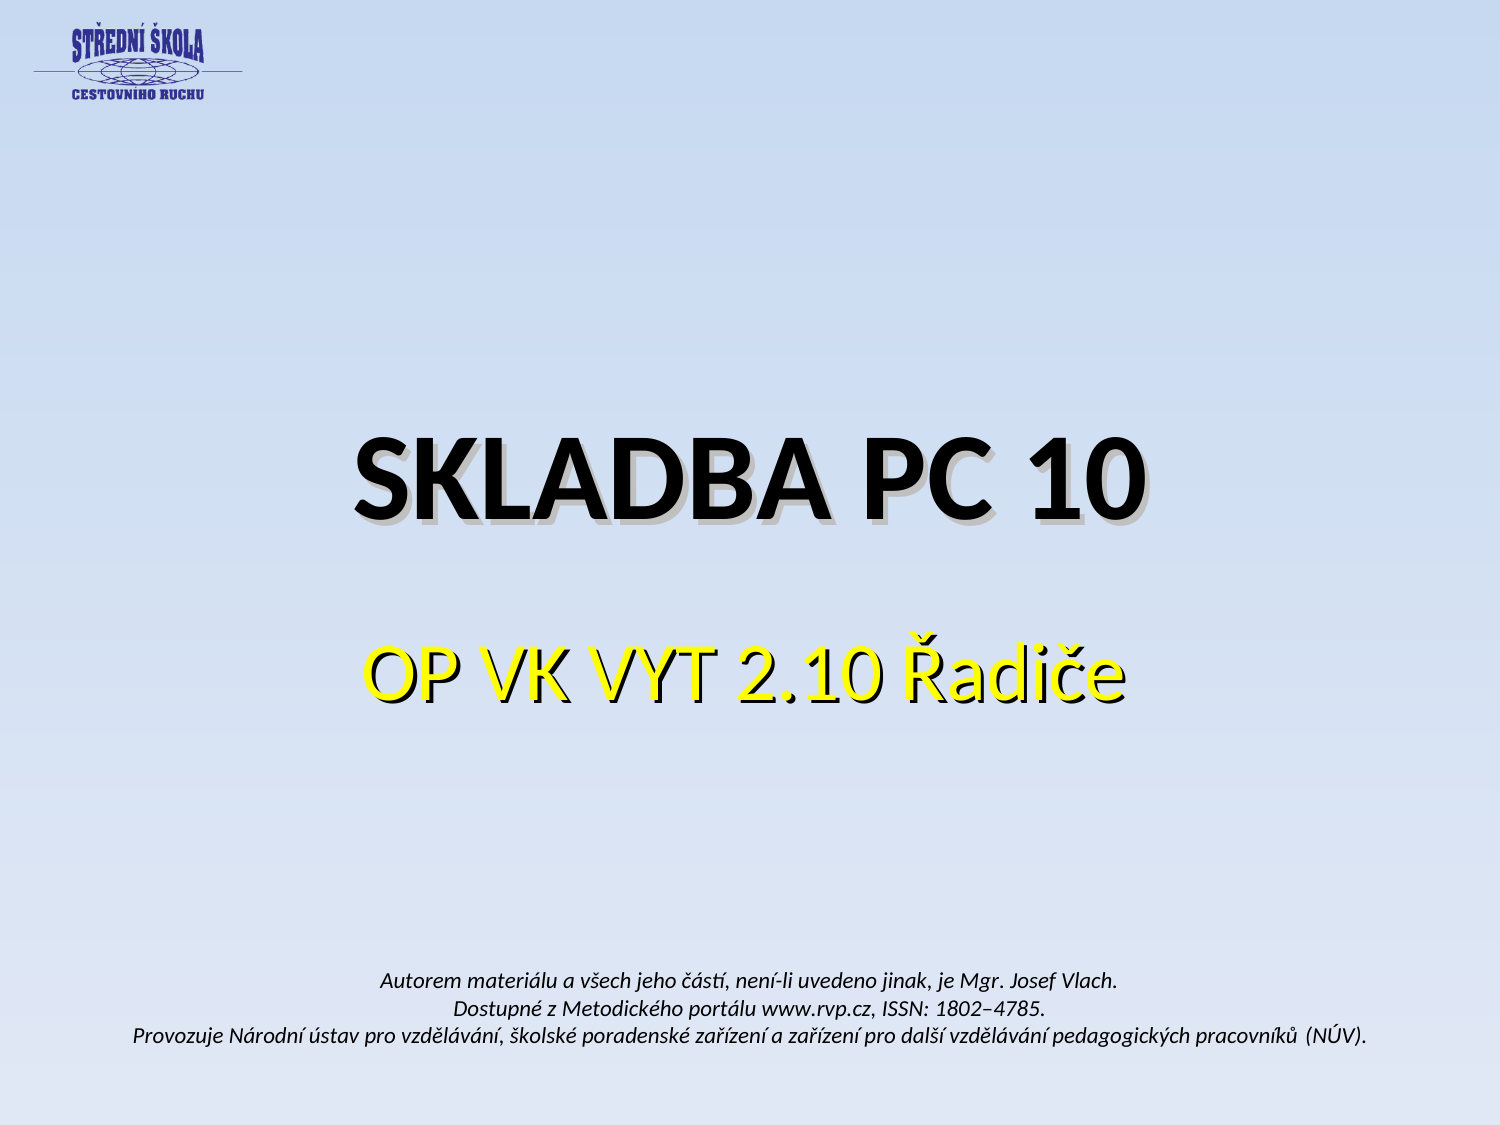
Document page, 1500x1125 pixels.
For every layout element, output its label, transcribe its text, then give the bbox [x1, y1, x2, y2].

text_box Autorem materiálu a všech jeho částí, není-li uvedeno jinak, je Mgr. Josef Vlach. Dostupné z Metodického portálu www.rvp.cz, ISSN: 1802–4785. Provozuje Národní ústav pro vzdělávání, školské poradenské zařízení a zařízení pro další vzdělávání pedagogických pracovníků (NÚV). [0, 958, 1500, 1084]
picture [29, 18, 245, 108]
text_box OP VK VYT 2.10 Řadiče [88, 609, 1400, 870]
title SKLADBA PC 10 [112, 349, 1388, 591]
